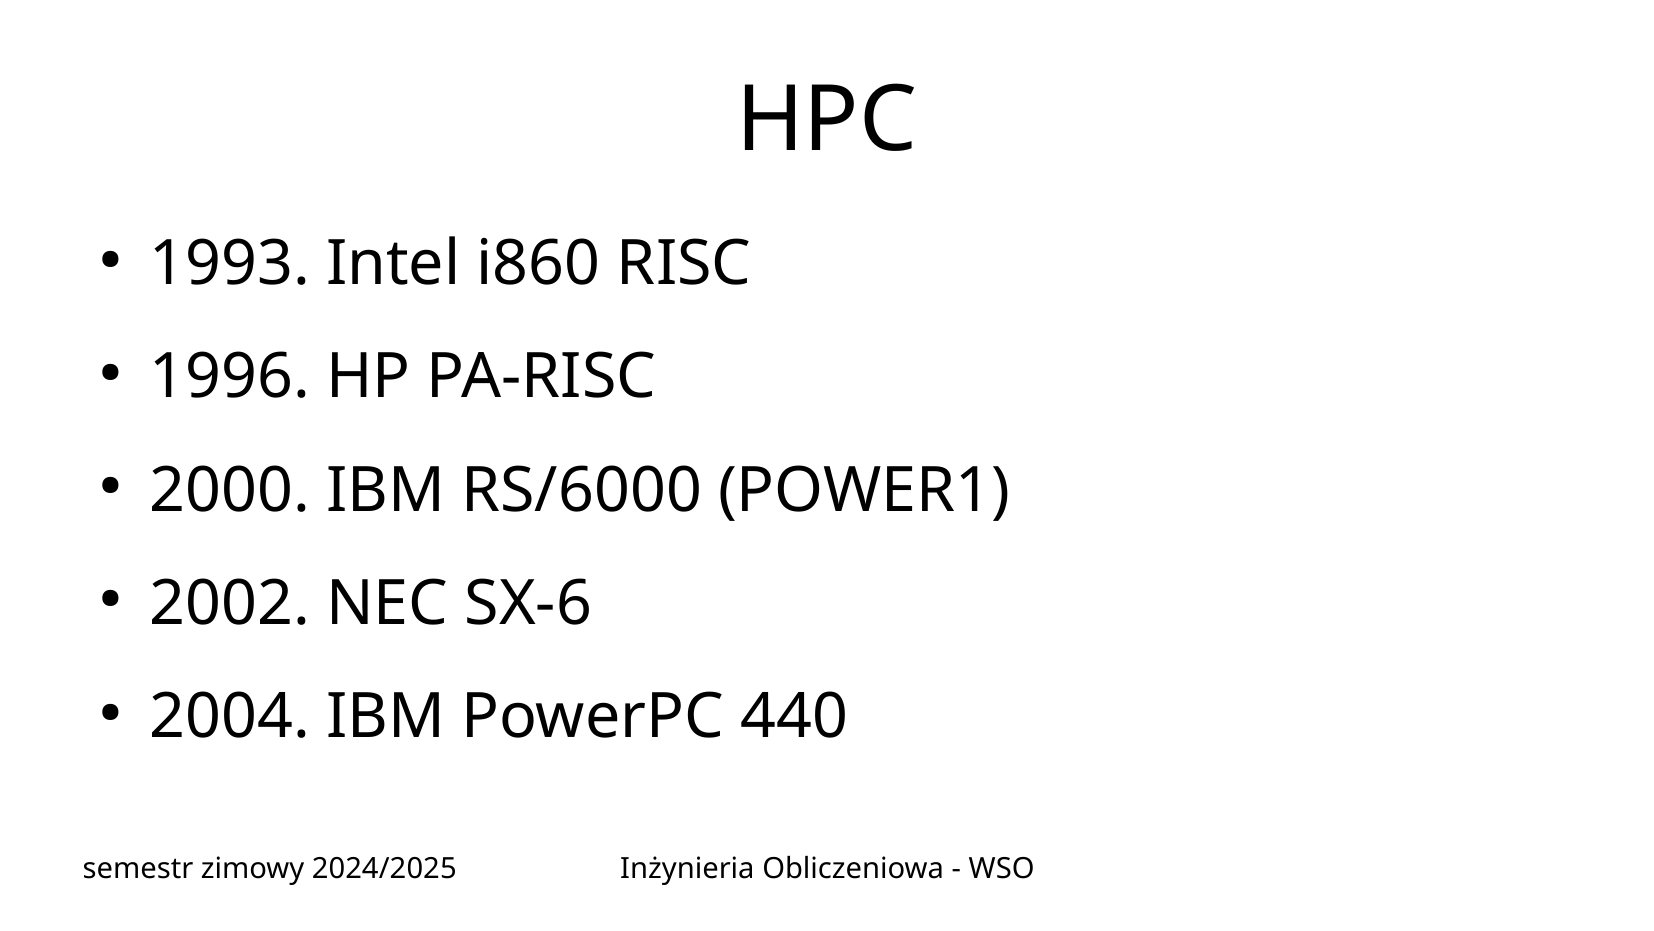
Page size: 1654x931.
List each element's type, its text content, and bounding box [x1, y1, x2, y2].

list 1993. Intel i860 RISC 1996. HP PA-RISC 2000. IBM RS/6000 (POWER1) 2002. NEC SX-6 2004. IBM PowerPC 440 [82, 217, 1571, 758]
title HPC [82, 37, 1571, 193]
